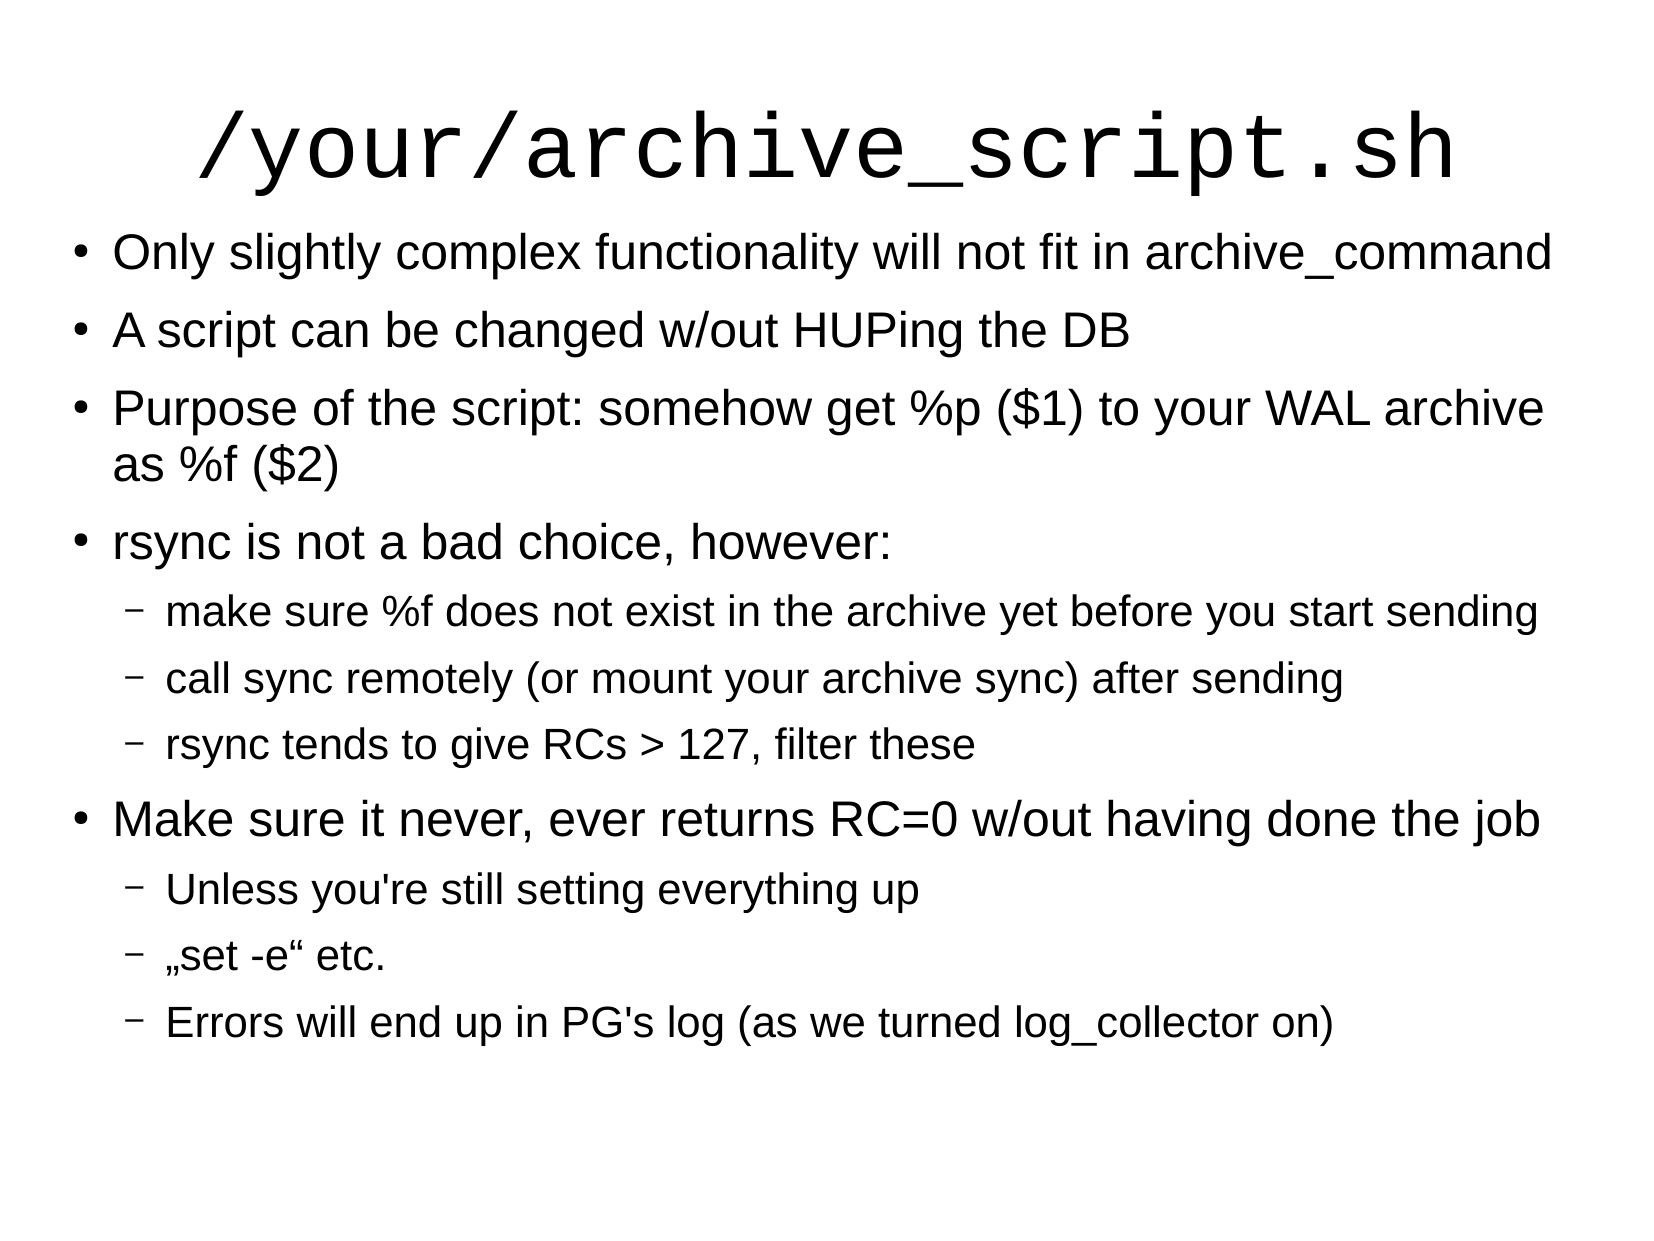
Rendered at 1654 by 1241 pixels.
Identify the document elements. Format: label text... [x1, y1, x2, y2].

title /your/archive_script.sh [82, 49, 1571, 224]
list Only slightly complex functionality will not fit in archive_command A script can be changed w/out HUPing the DB Purpose of the script: somehow get %p ($1) to your WAL archive as %f ($2) rsync is not a bad choice, however: make sure %f does not exist in the archive yet before you start sending call sync remotely (or mount your archive sync) after sending rsync tends to give RCs > 127, filter these Make sure it never, ever returns RC=0 w/out having done the job Unless you're still setting everything up „set -e“ etc. Errors will end up in PG's log (as we turned log_collector on) [59, 224, 1571, 1193]
